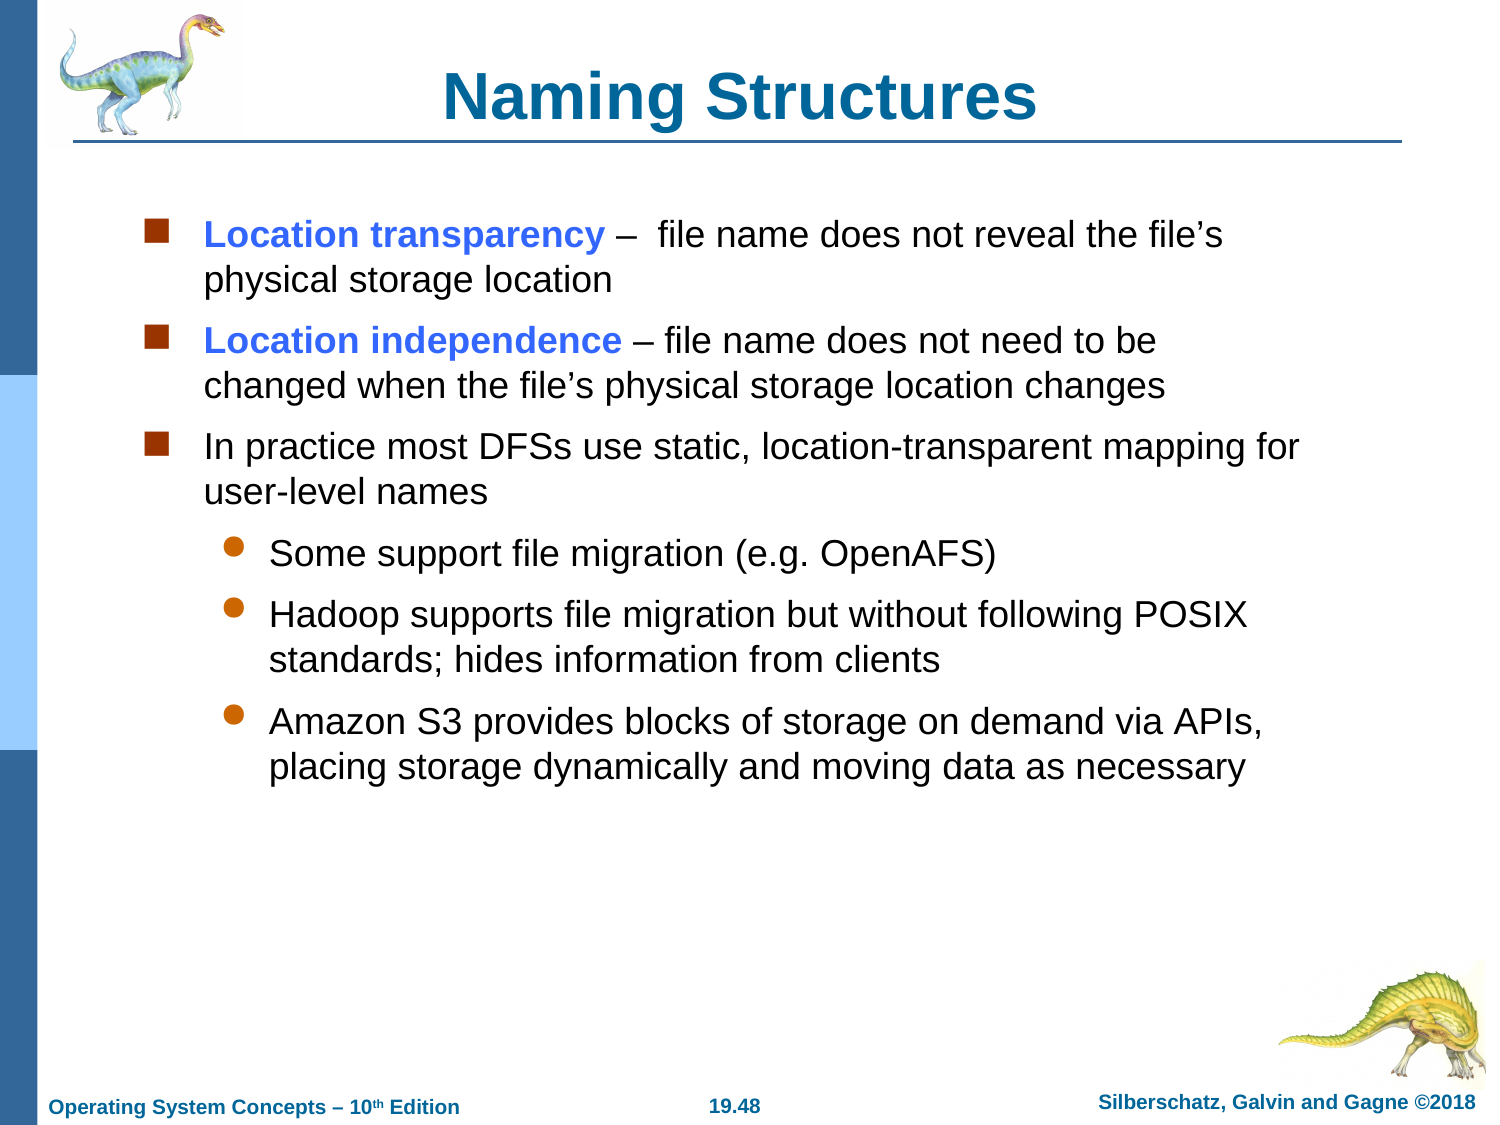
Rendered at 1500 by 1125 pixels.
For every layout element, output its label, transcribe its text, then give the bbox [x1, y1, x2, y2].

list Location transparency – file name does not reveal the file’s physical storage location Location independence – file name does not need to be changed when the file’s physical storage location changes In practice most DFSs use static, location-transparent mapping for user-level names Some support file migration (e.g. OpenAFS) Hadoop supports file migration but without following POSIX standards; hides information from clients Amazon S3 provides blocks of storage on demand via APIs, placing storage dynamically and moving data as necessary [132, 202, 1325, 946]
title Naming Structures [75, 45, 1426, 141]
picture [1275, 959, 1486, 1090]
picture [1415, 1094, 1423, 1099]
picture [46, 0, 243, 149]
